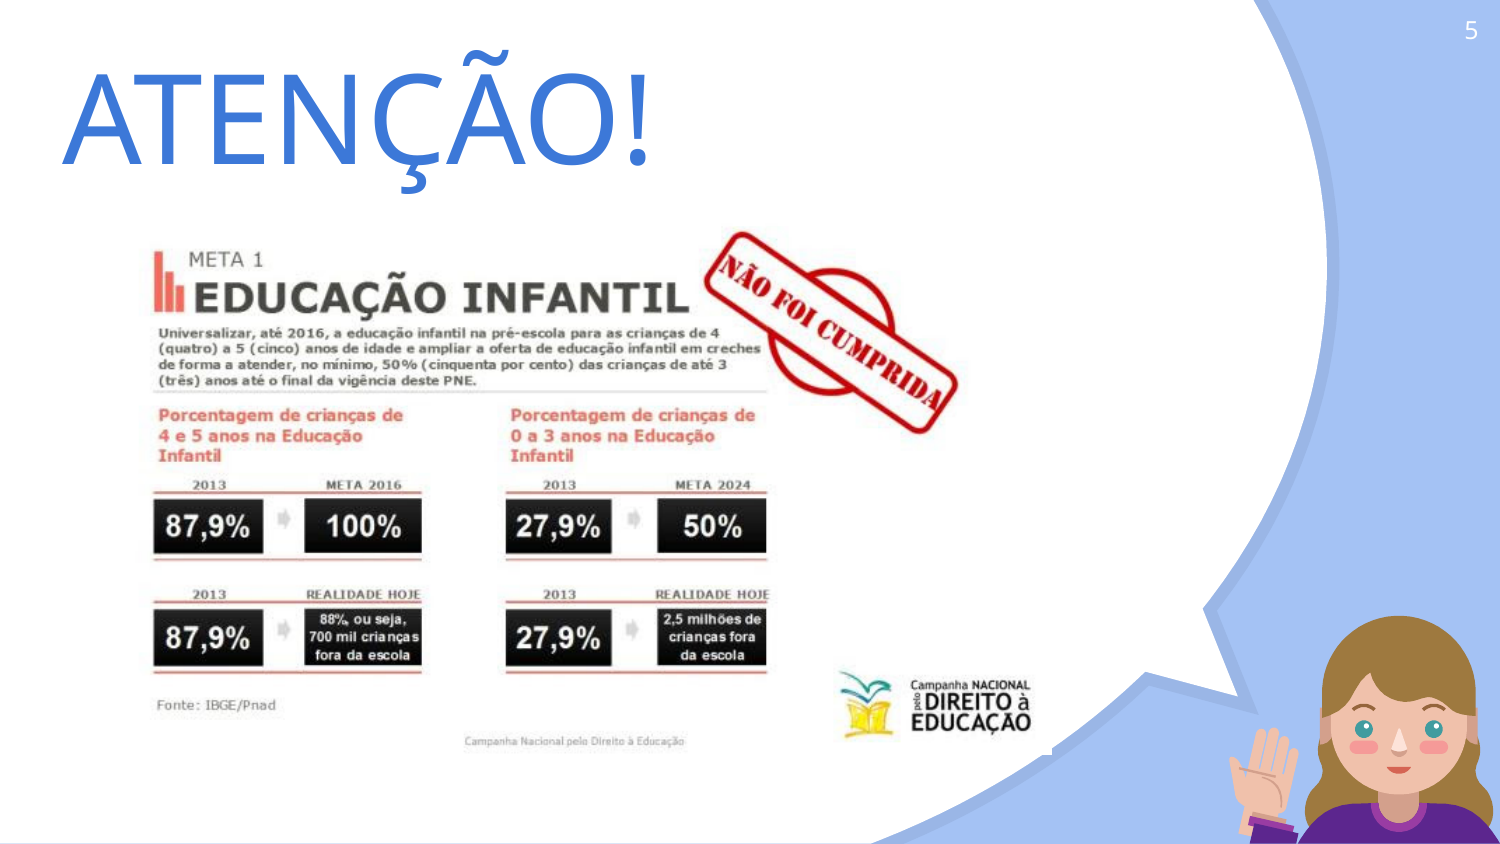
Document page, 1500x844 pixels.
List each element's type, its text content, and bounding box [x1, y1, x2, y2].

slide_number <número> [1403, 0, 1494, 65]
picture [72, 204, 1052, 755]
title ATENÇÃO! [47, 82, 1027, 205]
text_box [1229, 615, 1500, 844]
